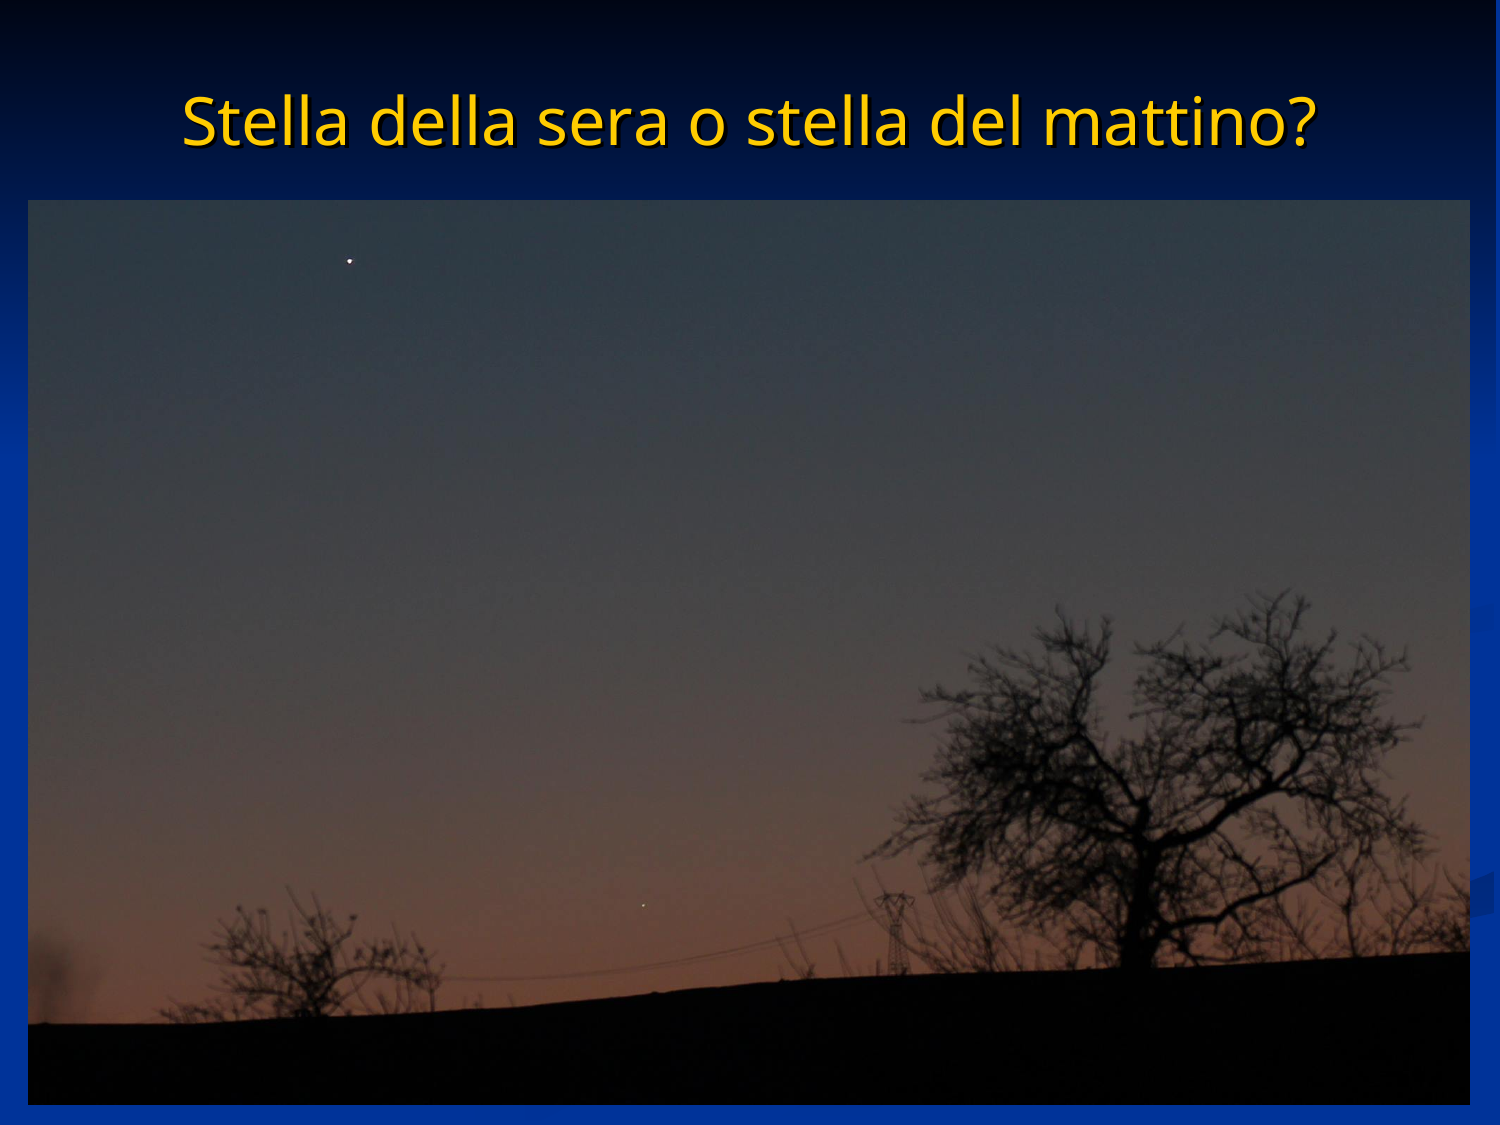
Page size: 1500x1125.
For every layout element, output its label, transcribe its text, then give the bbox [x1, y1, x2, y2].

picture [28, 200, 1470, 1105]
text_box Stella della sera o stella del mattino? [35, 70, 1465, 178]
